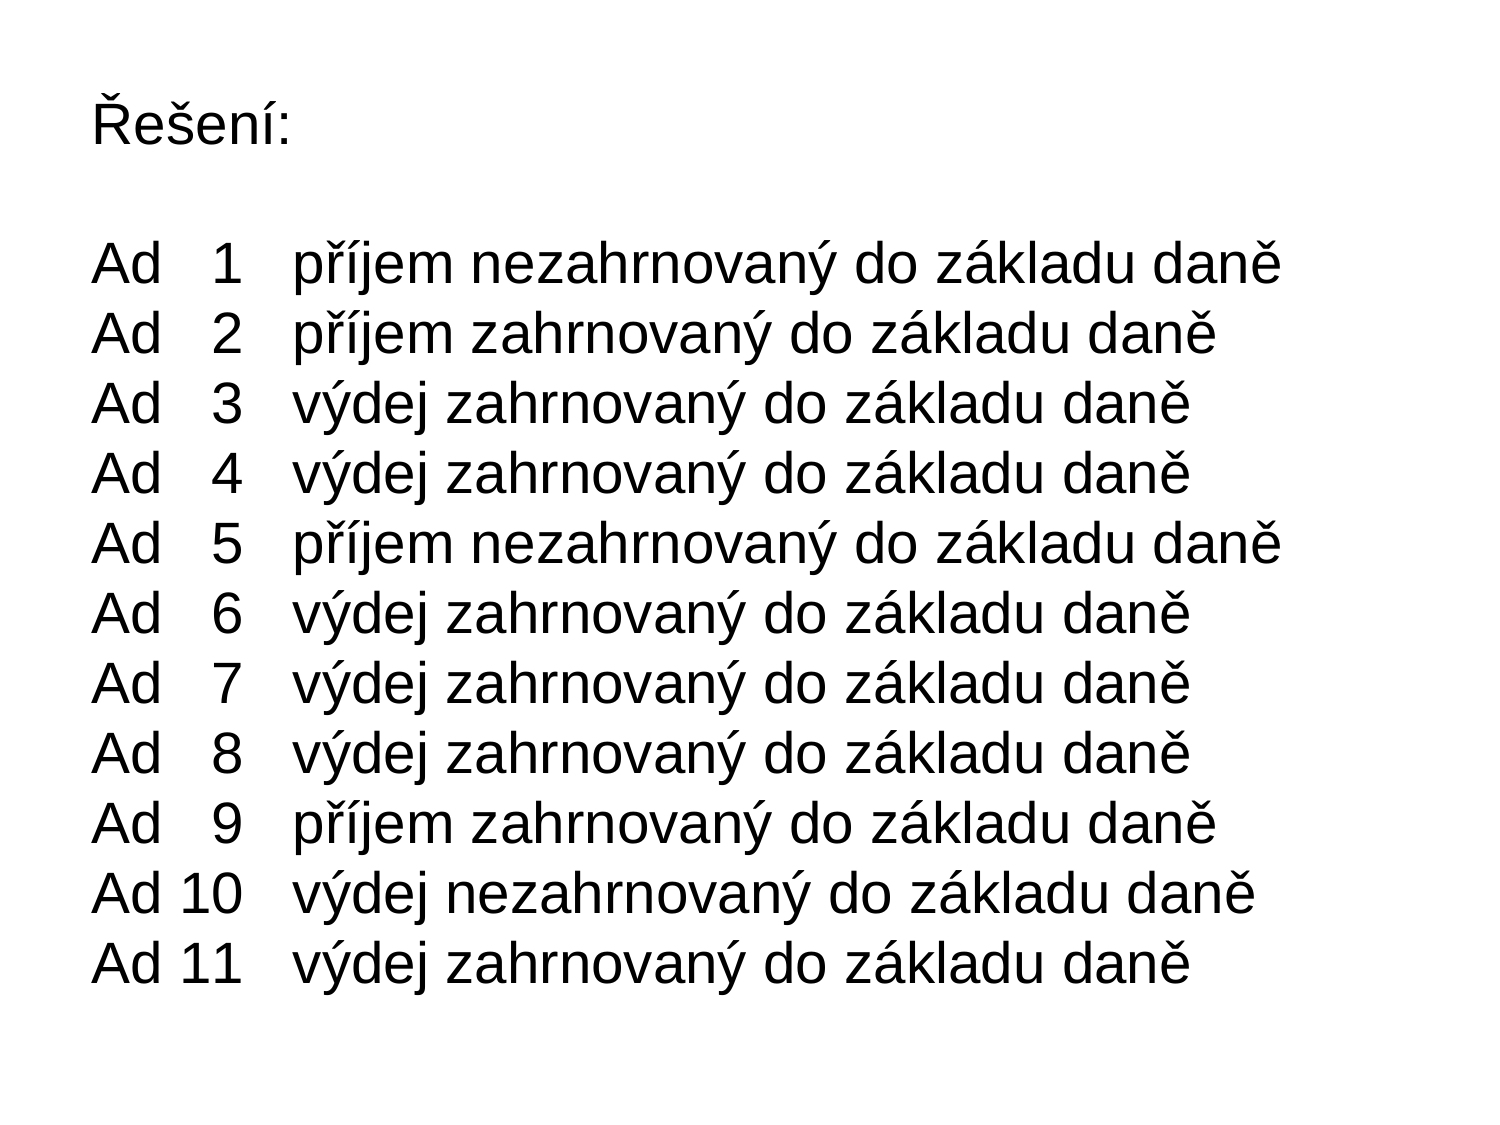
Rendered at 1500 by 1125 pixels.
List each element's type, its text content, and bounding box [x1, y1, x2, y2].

text_box Řešení: Ad 1 příjem nezahrnovaný do základu daně Ad 2 příjem zahrnovaný do základu daně Ad 3 výdej zahrnovaný do základu daně Ad 4 výdej zahrnovaný do základu daně Ad 5 příjem nezahrnovaný do základu daně Ad 6 výdej zahrnovaný do základu daně Ad 7 výdej zahrnovaný do základu daně Ad 8 výdej zahrnovaný do základu daně Ad 9 příjem zahrnovaný do základu daně Ad 10 výdej nezahrnovaný do základu daně Ad 11 výdej zahrnovaný do základu daně [77, 78, 1299, 1074]
